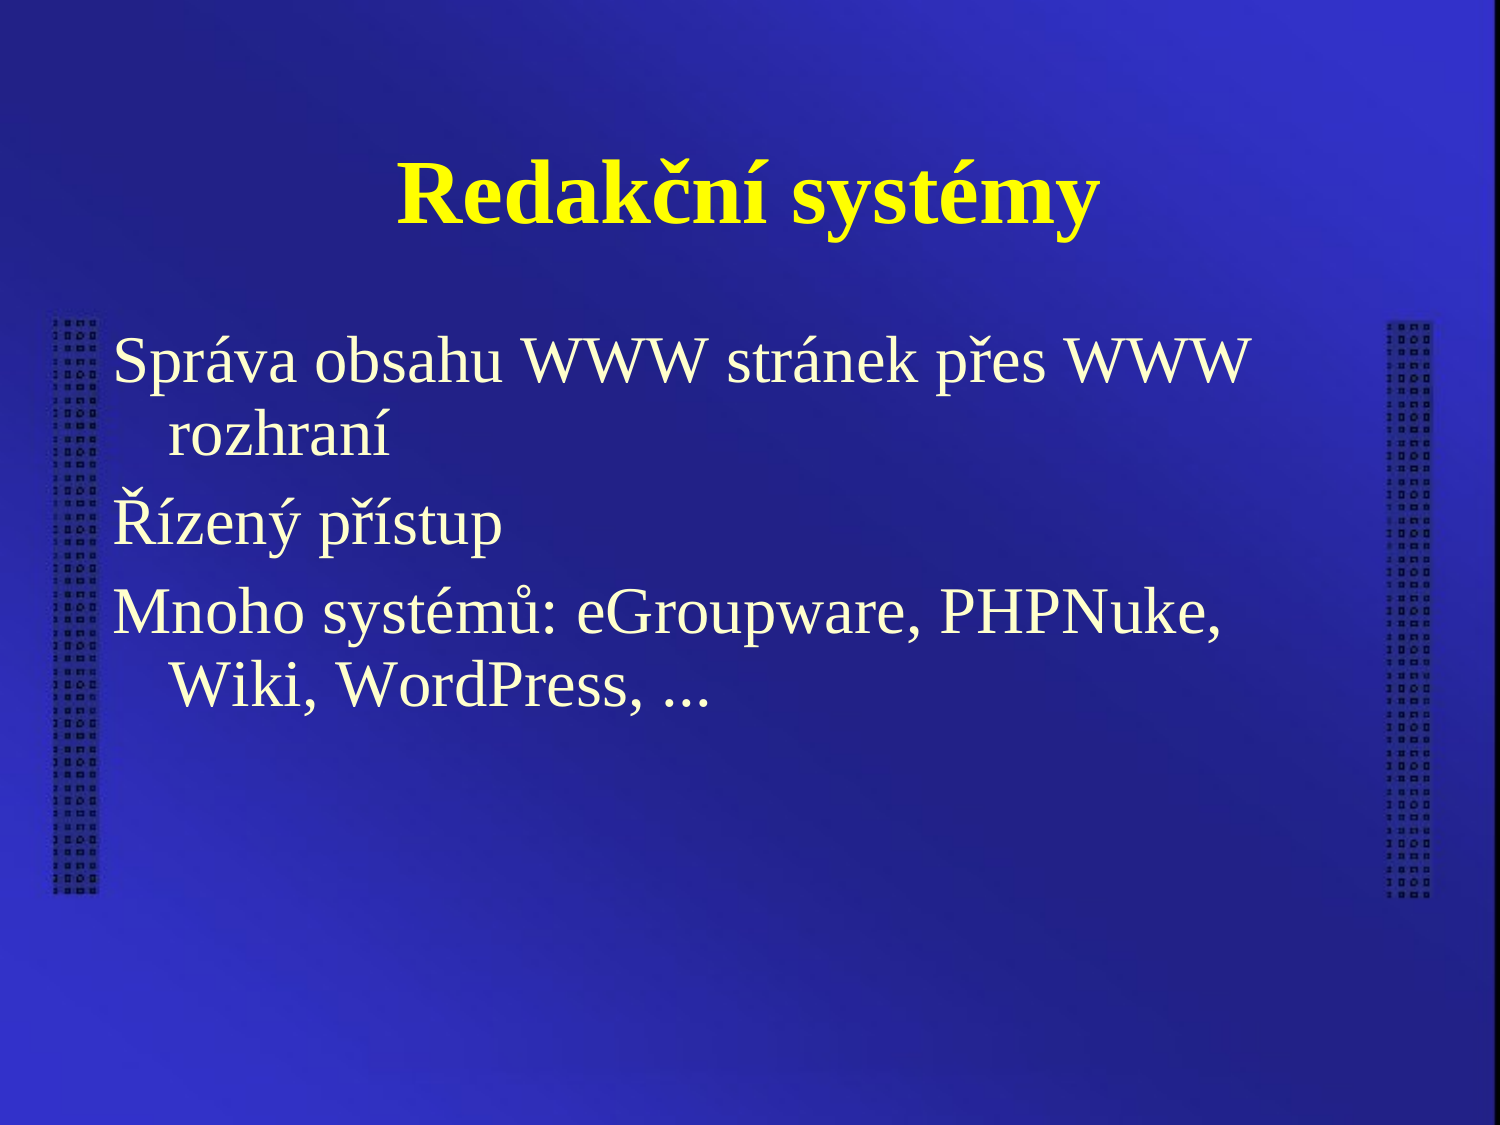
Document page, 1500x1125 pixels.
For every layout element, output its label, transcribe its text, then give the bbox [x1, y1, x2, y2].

picture [0, 0, 1500, 1125]
list Správa obsahu WWW stránek přes WWW rozhraní Řízený přístup Mnoho systémů: eGroupware, PHPNuke, Wiki, WordPress, ... [112, 324, 1387, 1000]
title Redakční systémy [112, 75, 1387, 311]
